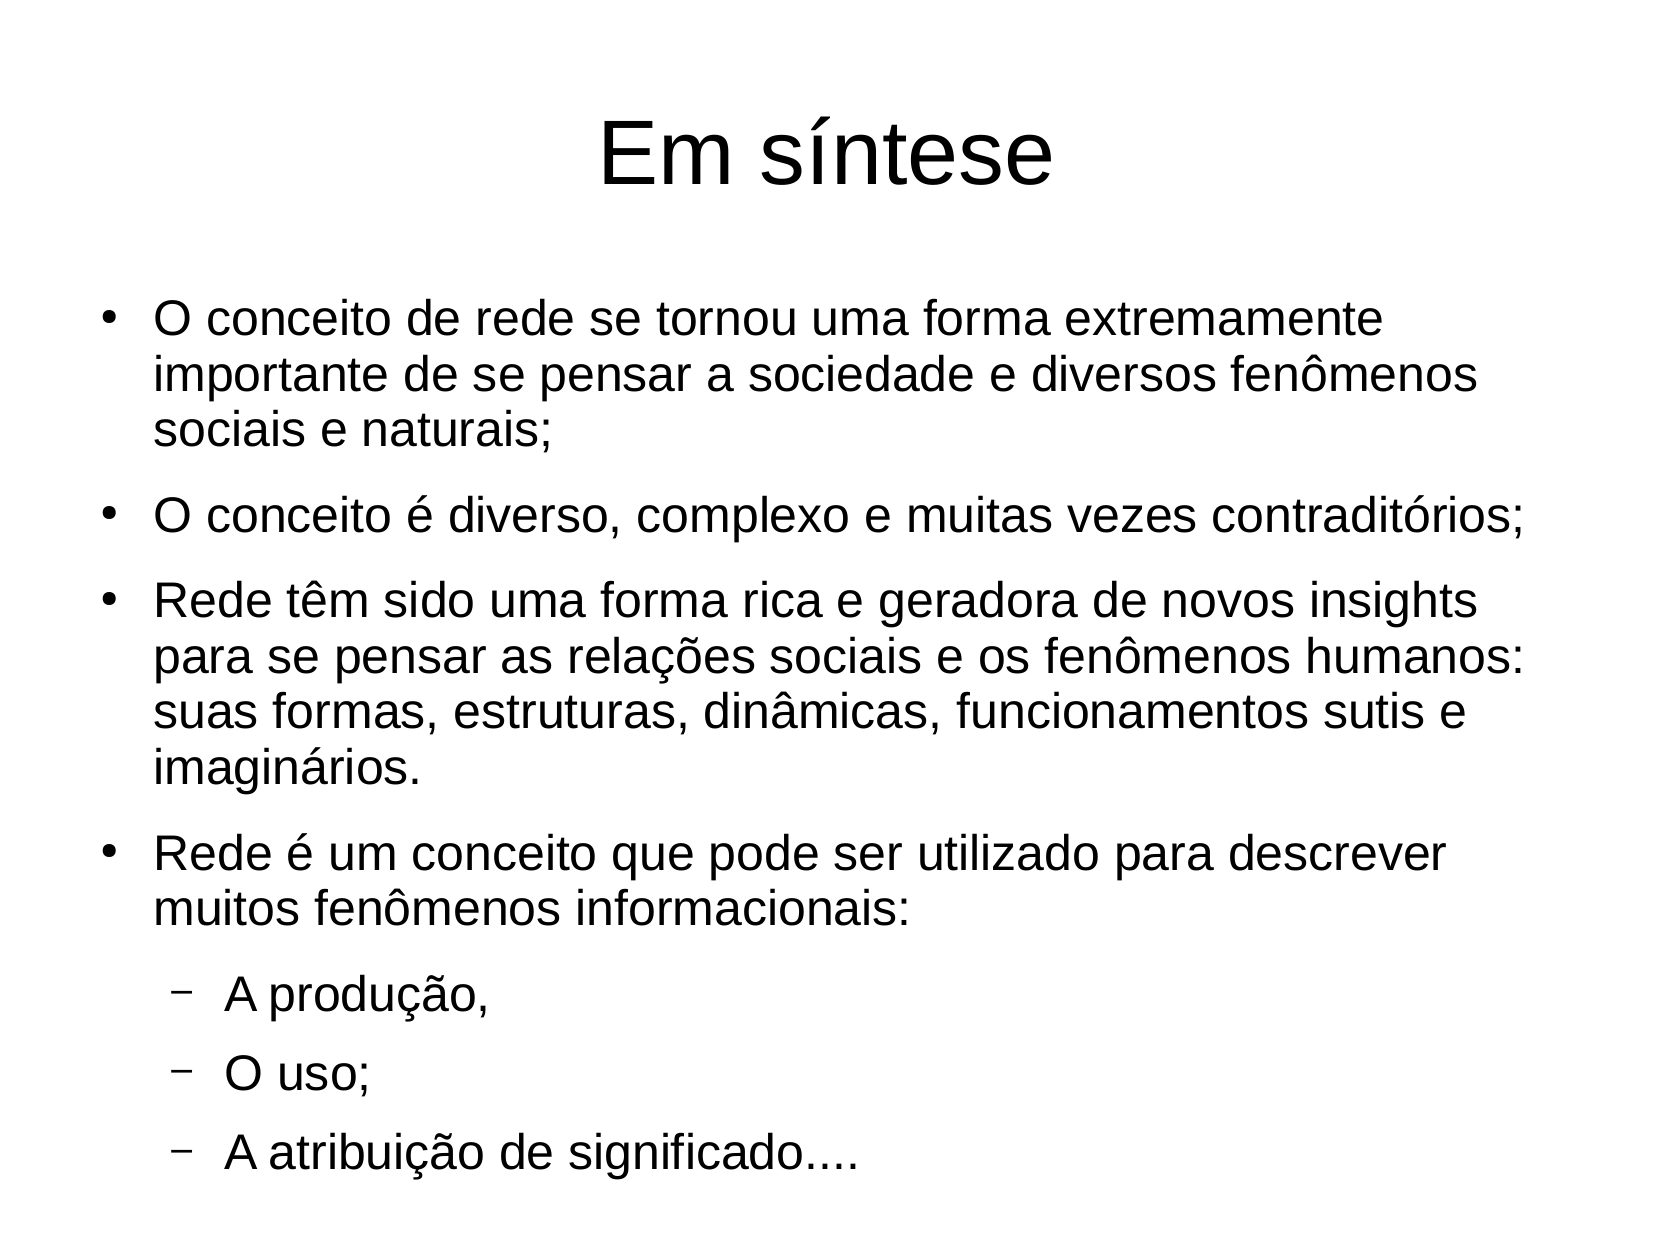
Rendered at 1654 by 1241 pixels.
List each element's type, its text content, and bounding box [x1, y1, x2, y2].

list O conceito de rede se tornou uma forma extremamente importante de se pensar a sociedade e diversos fenômenos sociais e naturais; O conceito é diverso, complexo e muitas vezes contraditórios; Rede têm sido uma forma rica e geradora de novos insights para se pensar as relações sociais e os fenômenos humanos: suas formas, estruturas, dinâmicas, funcionamentos sutis e imaginários. Rede é um conceito que pode ser utilizado para descrever muitos fenômenos informacionais: A produção, O uso; A atribuição de significado.... [82, 290, 1571, 1181]
title Em síntese [82, 49, 1571, 257]
